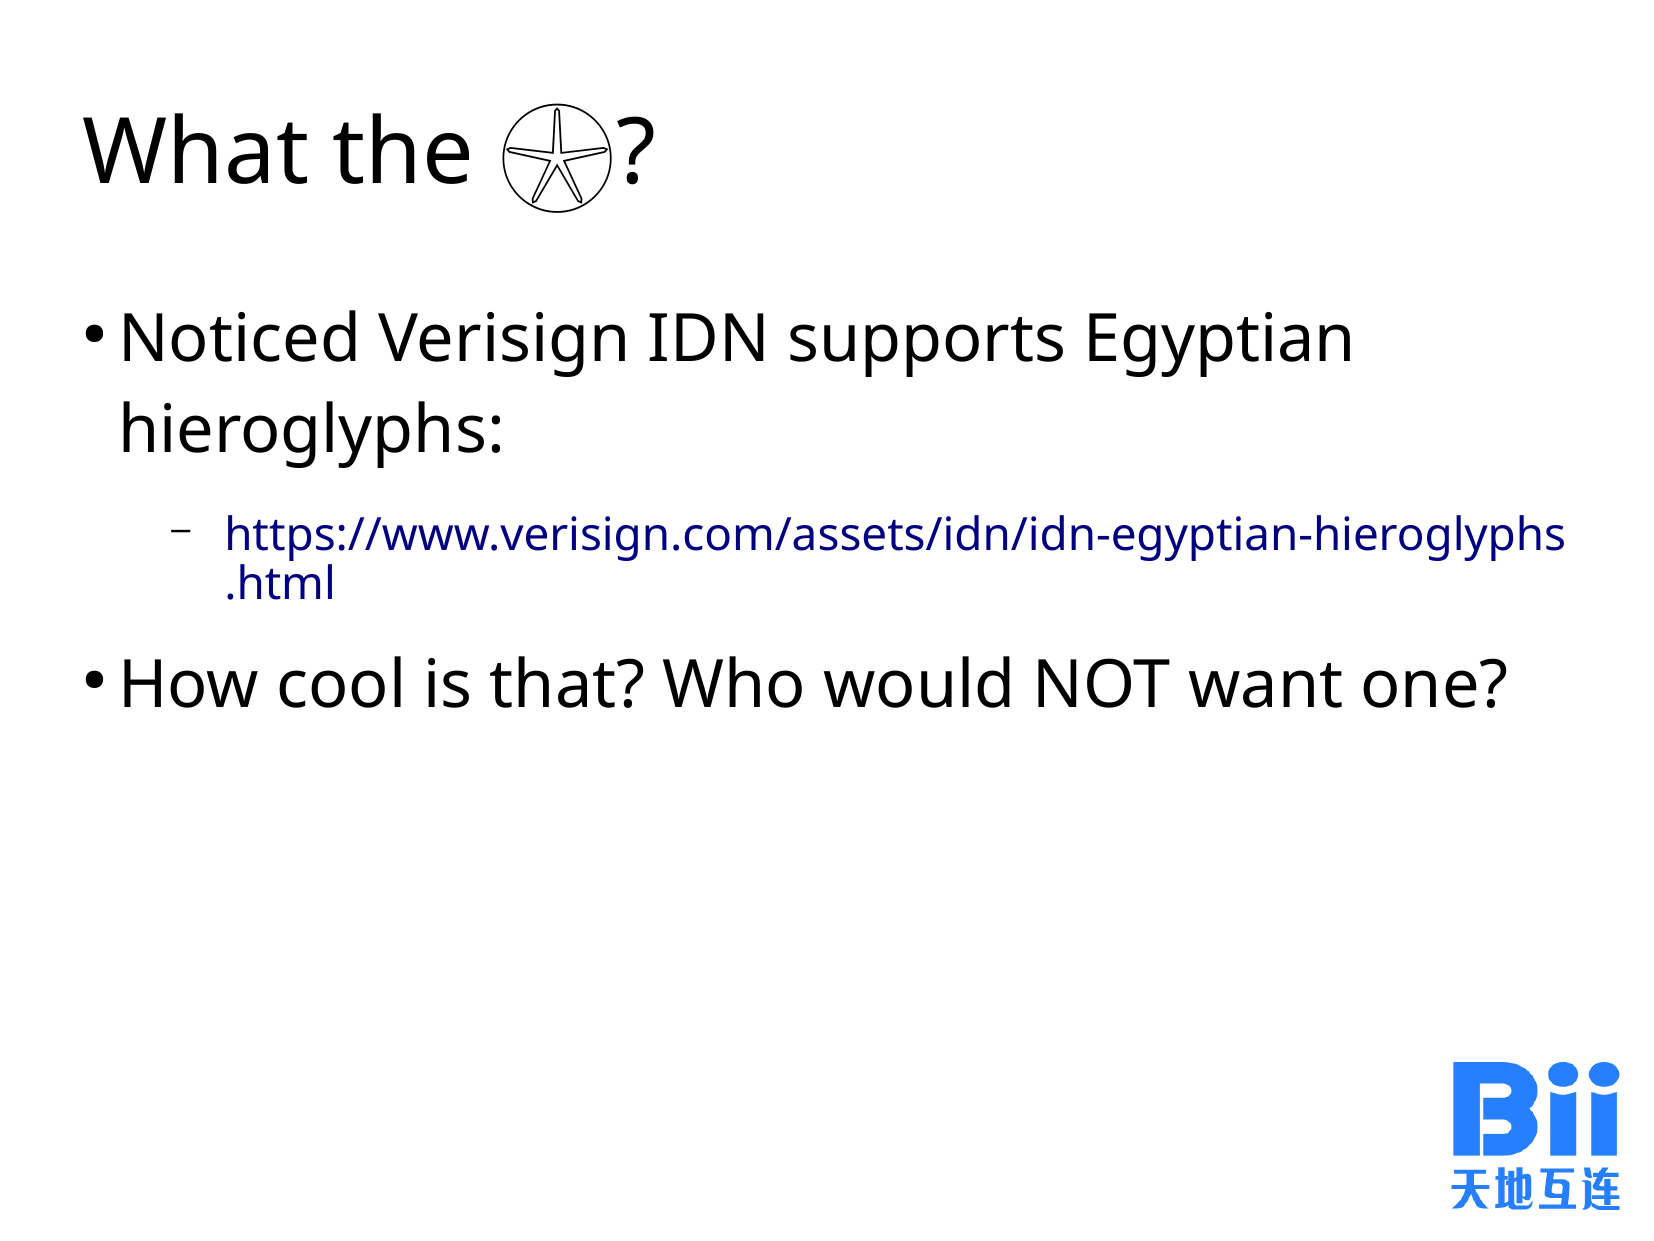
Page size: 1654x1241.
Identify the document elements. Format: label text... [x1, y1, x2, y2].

picture [1425, 1030, 1653, 1241]
title What the 𓇽? [82, 49, 1571, 257]
list Noticed Verisign IDN supports Egyptian hieroglyphs: https://www.verisign.com/assets/idn/idn-egyptian-hieroglyphs.html How cool is that? Who would NOT want one? [82, 290, 1571, 1010]
